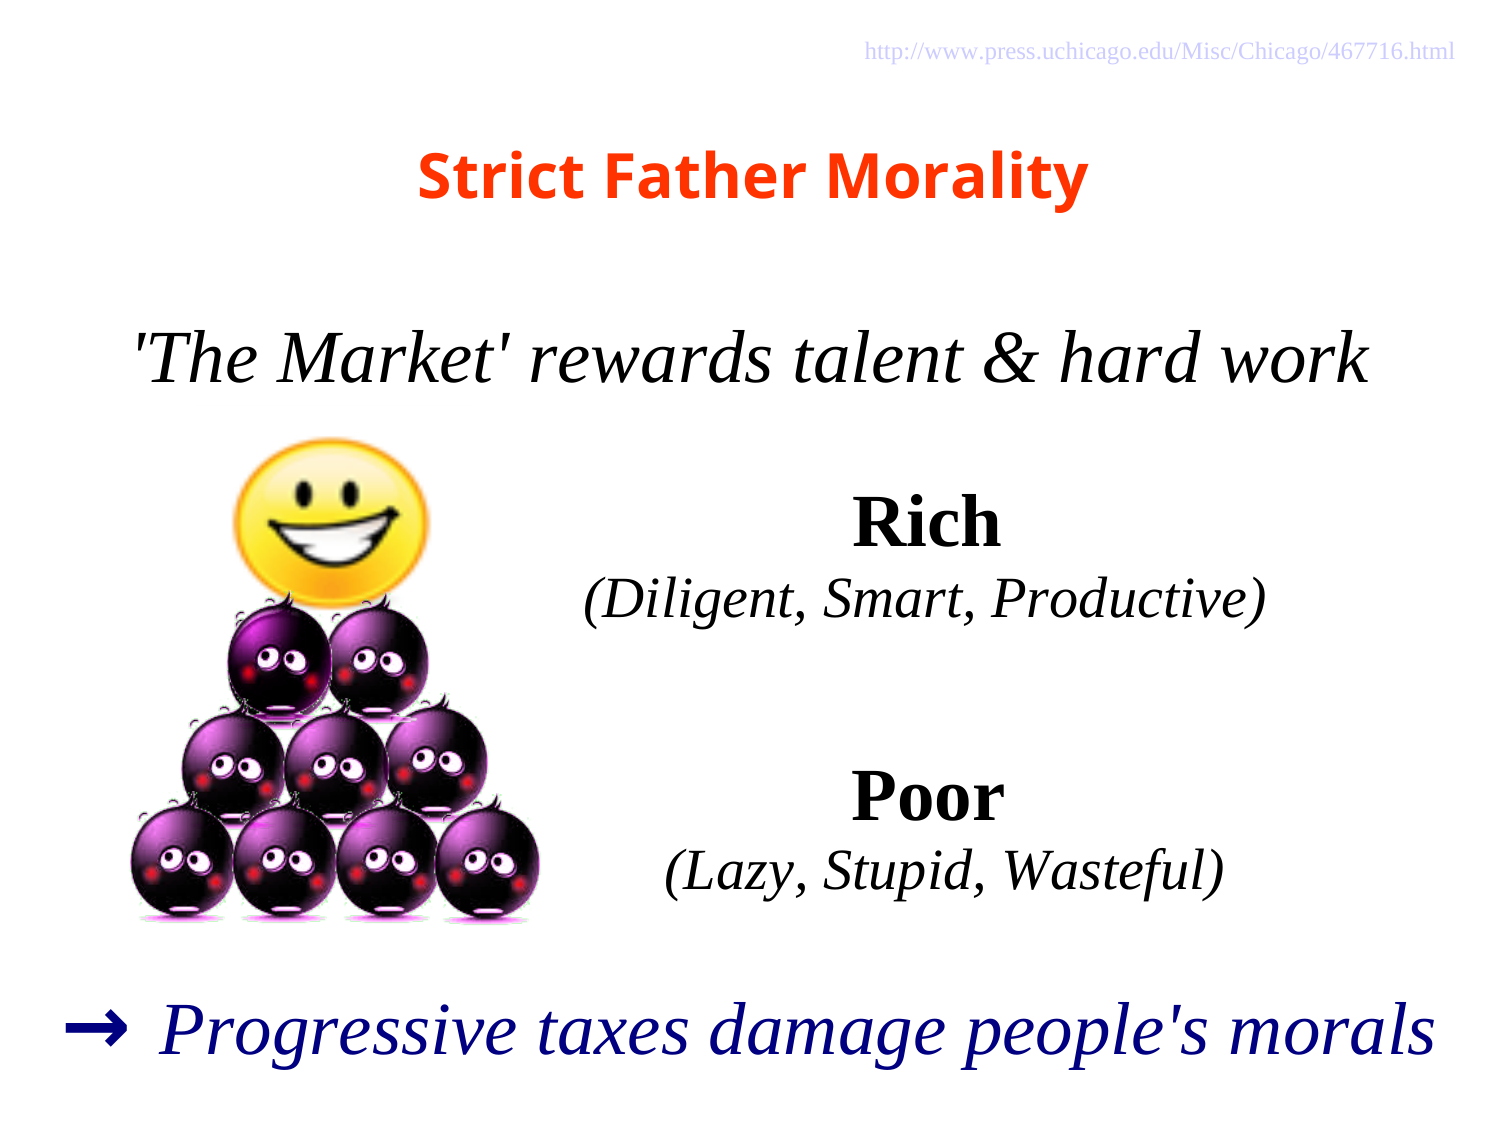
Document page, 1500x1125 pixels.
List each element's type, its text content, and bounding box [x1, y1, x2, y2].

text_box Rich [367, 466, 1394, 557]
text_box (Lazy, Stupid, Wasteful) [548, 824, 1494, 915]
text_box Strict Father Morality [32, 138, 1475, 207]
text_box http://www.press.uchicago.edu/Misc/Chicago/467716.html [753, 26, 1471, 79]
picture [125, 405, 548, 928]
text_box → Progressive taxes damage people's morals [15, 934, 1486, 1040]
text_box 'The Market' rewards talent & hard work [0, 299, 1500, 405]
text_box Poor [599, 741, 1184, 824]
text_box (Diligent, Smart, Productive) [383, 553, 1468, 643]
